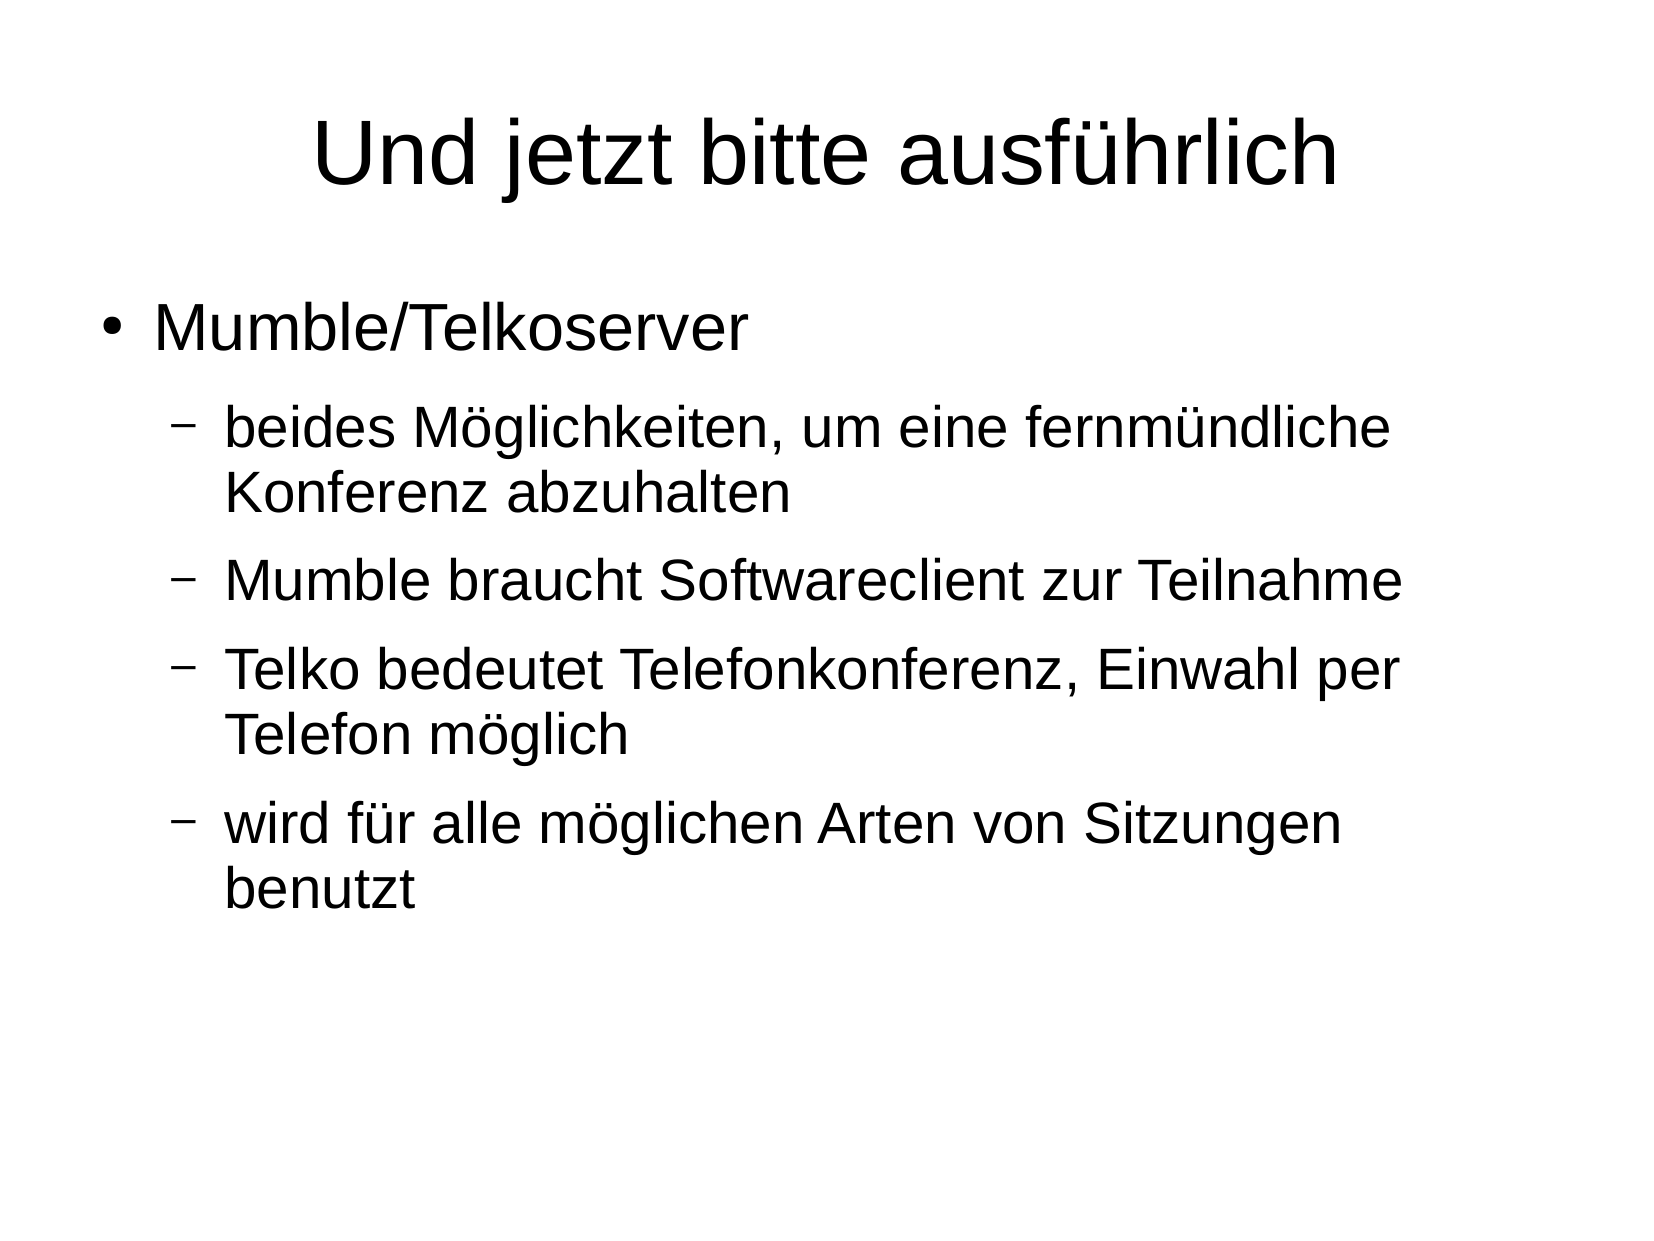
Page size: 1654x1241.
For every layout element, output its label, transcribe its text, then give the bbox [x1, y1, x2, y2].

list Mumble/Telkoserver beides Möglichkeiten, um eine fernmündliche Konferenz abzuhalten Mumble braucht Softwareclient zur Teilnahme Telko bedeutet Telefonkonferenz, Einwahl per Telefon möglich wird für alle möglichen Arten von Sitzungen benutzt [82, 290, 1538, 1010]
title Und jetzt bitte ausführlich [82, 49, 1571, 257]
